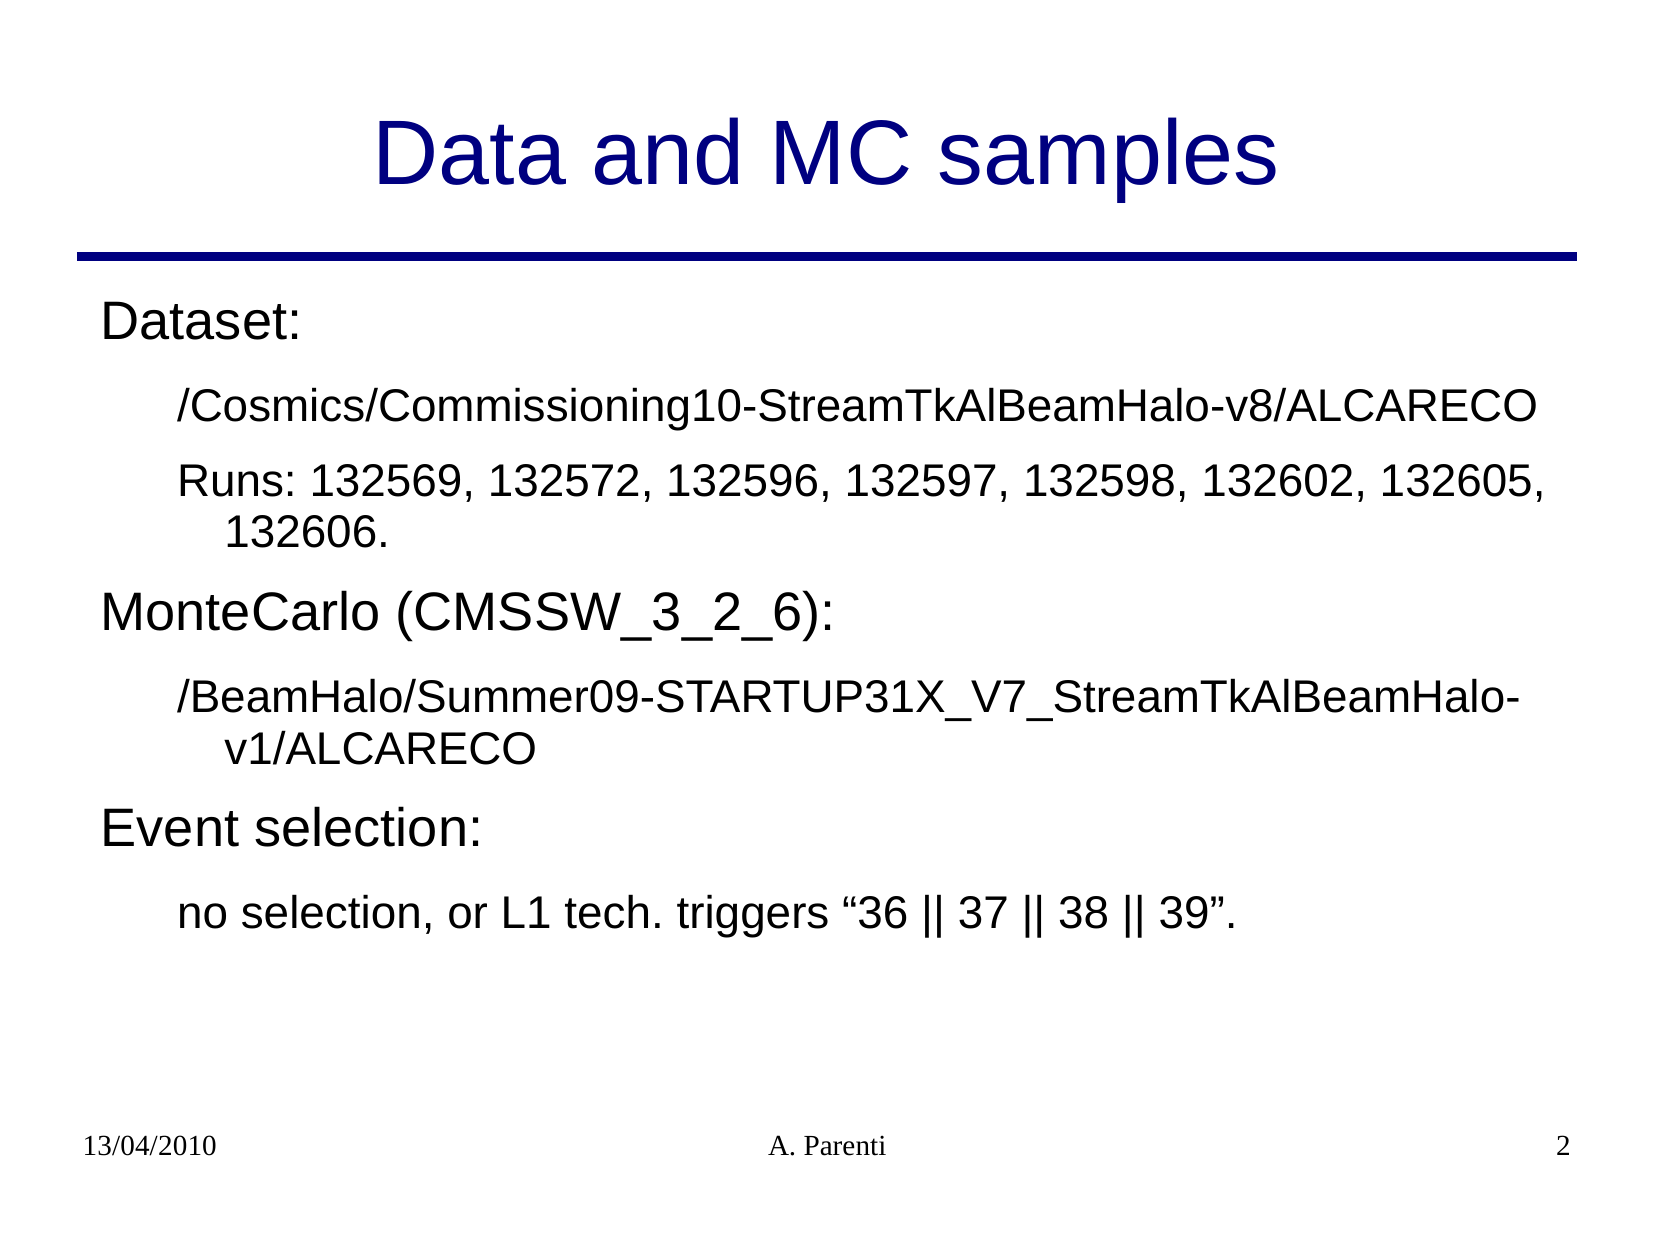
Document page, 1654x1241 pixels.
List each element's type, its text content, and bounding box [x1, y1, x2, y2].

list Dataset: /Cosmics/Commissioning10-StreamTkAlBeamHalo-v8/ALCARECO Runs: 132569, 132572, 132596, 132597, 132598, 132602, 132605, 132606. MonteCarlo (CMSSW_3_2_6): /BeamHalo/Summer09-STARTUP31X_V7_StreamTkAlBeamHalo-v1/ALCARECO Event selection: no selection, or L1 tech. triggers “36 || 37 || 38 || 39”. [82, 290, 1571, 1109]
title Data and MC samples [82, 49, 1571, 257]
